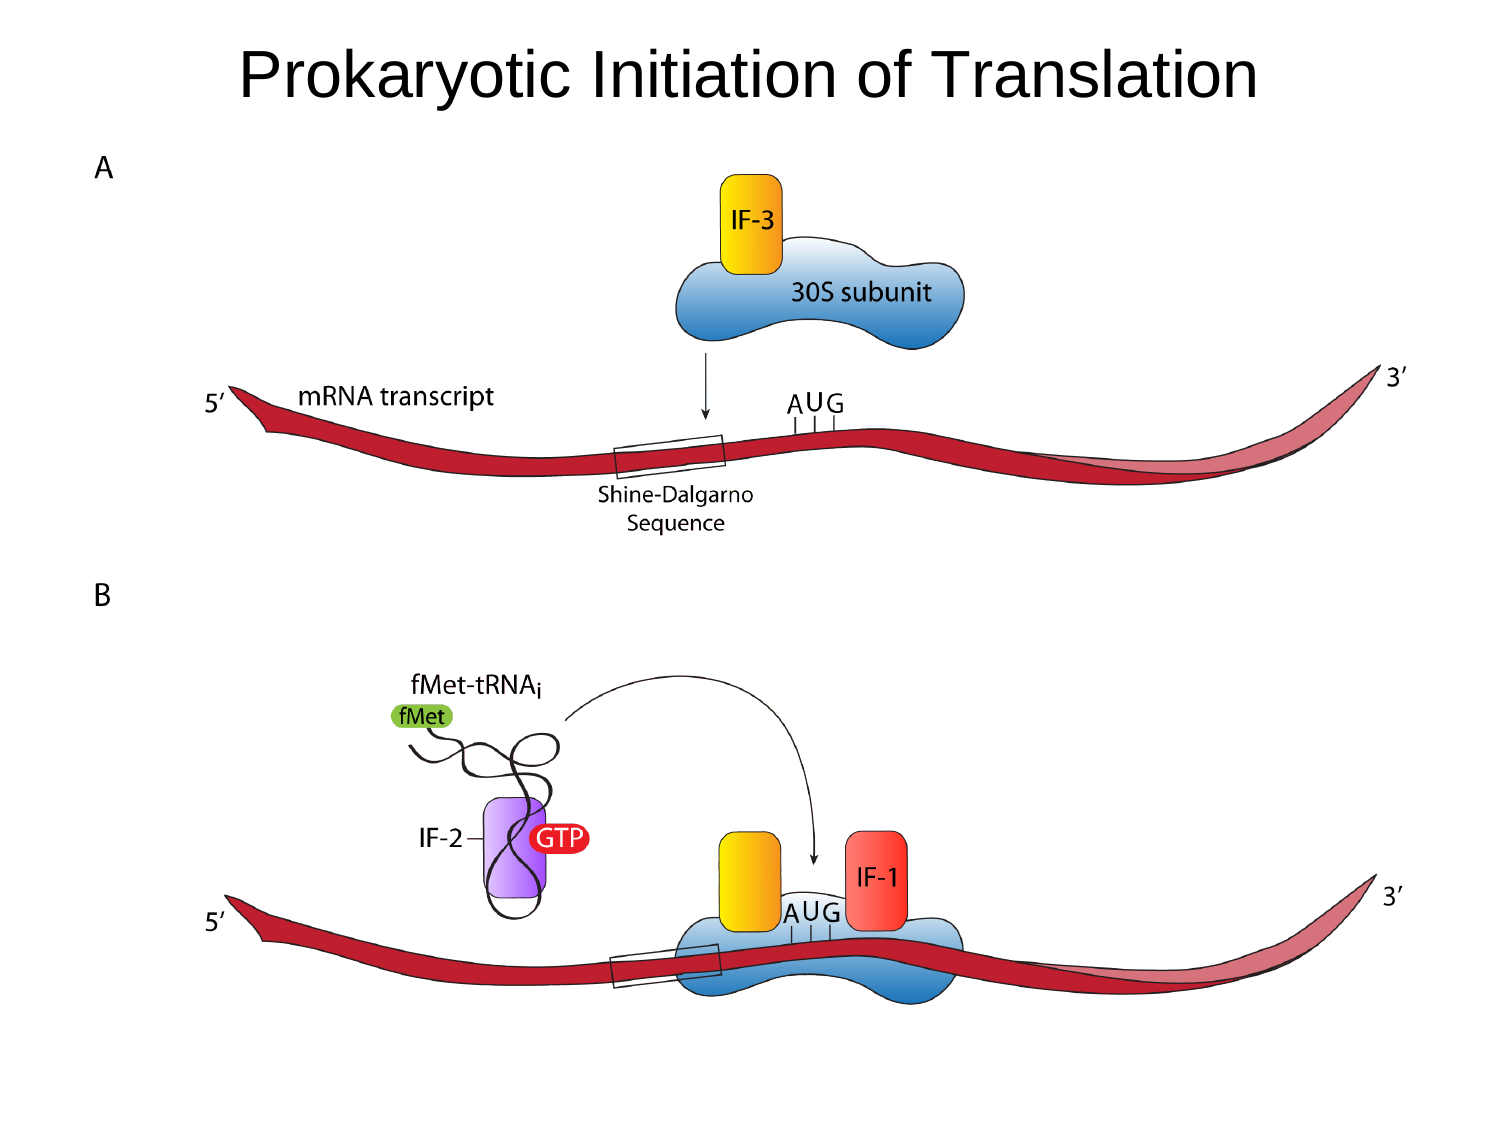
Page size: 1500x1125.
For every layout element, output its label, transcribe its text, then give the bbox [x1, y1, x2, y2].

picture [92, 149, 1408, 1005]
title Prokaryotic Initiation of Translation [75, 23, 1426, 119]
